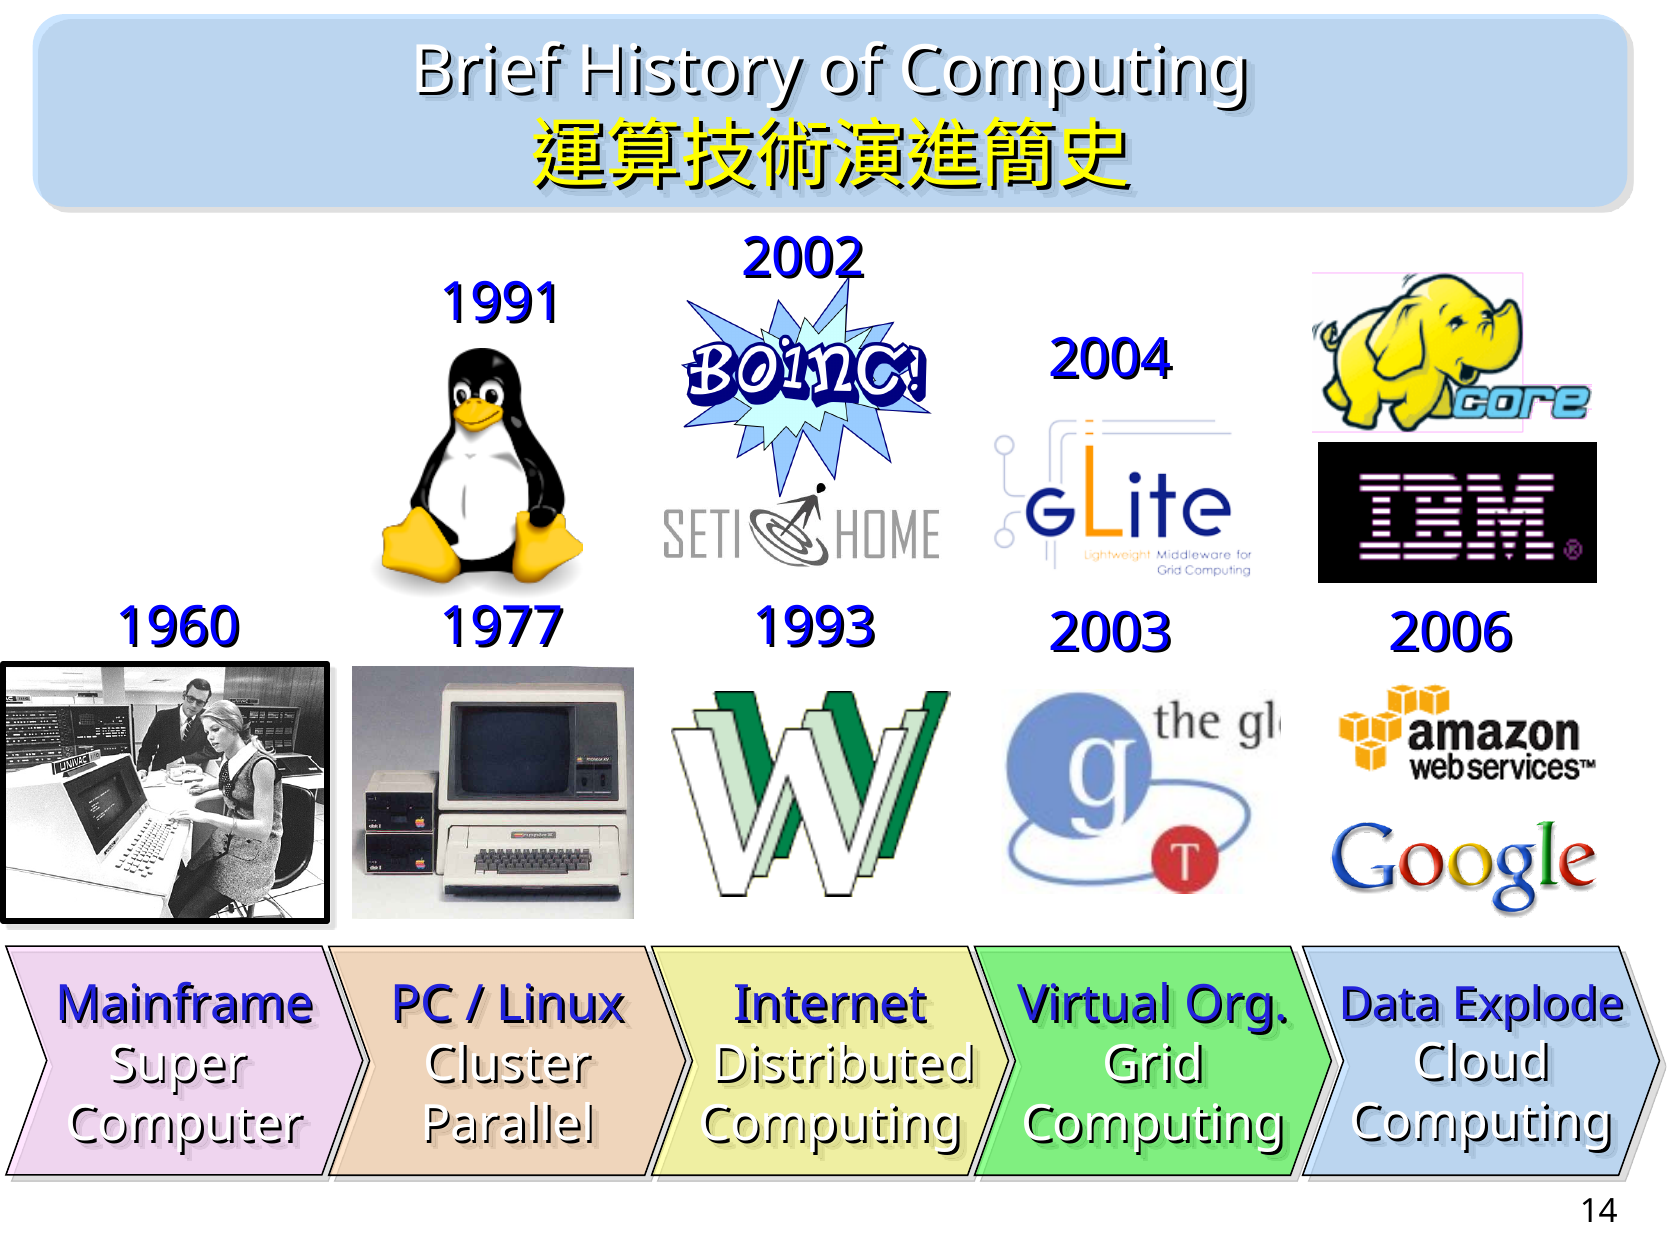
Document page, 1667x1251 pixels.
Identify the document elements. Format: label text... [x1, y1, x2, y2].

picture [1317, 441, 1598, 583]
text_box 2002 [684, 214, 922, 295]
picture [1324, 818, 1604, 920]
text_box 1960 [58, 582, 297, 663]
picture [1312, 270, 1592, 434]
text_box Mainframe Super Computer [5, 946, 363, 1175]
text_box PC / Linux Cluster Parallel [328, 946, 686, 1176]
picture [368, 348, 583, 600]
text_box 2003 [991, 588, 1229, 669]
picture [1321, 679, 1601, 793]
picture [664, 275, 944, 568]
text_box 1991 [382, 259, 621, 339]
text_box Data Explode Cloud Computing [1302, 946, 1660, 1176]
picture [1001, 689, 1281, 895]
picture [983, 412, 1263, 585]
text_box 1977 [382, 582, 621, 663]
text_box Internet Distributed Computing [651, 946, 1009, 1176]
text_box Brief History of Computing 運算技術演進簡史 [32, 14, 1628, 207]
text_box 2006 [1331, 588, 1570, 669]
text_box 1993 [695, 582, 933, 663]
text_box Virtual Org. Grid Computing [974, 946, 1332, 1176]
picture [352, 666, 634, 919]
text_box 2004 [991, 314, 1229, 395]
picture [5, 666, 325, 919]
picture [671, 691, 951, 897]
